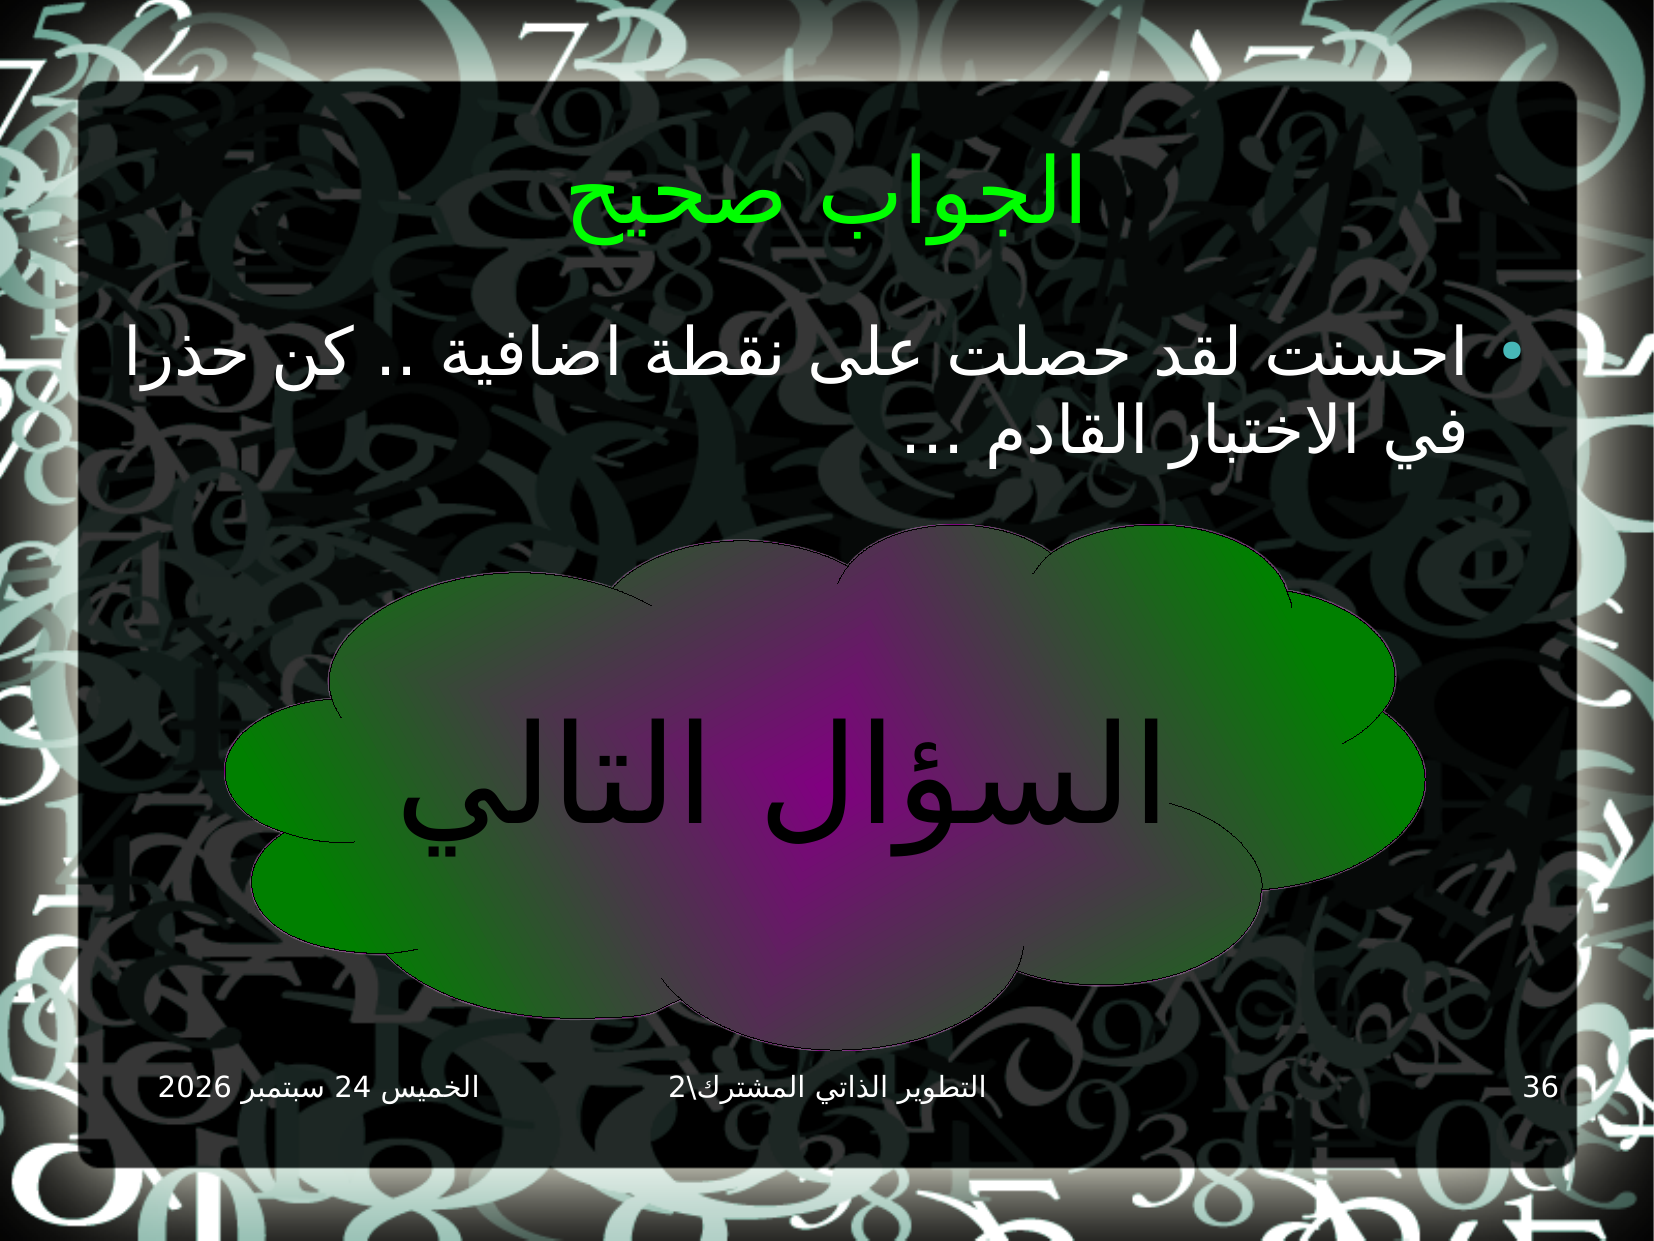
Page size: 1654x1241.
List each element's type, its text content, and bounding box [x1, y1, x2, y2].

text_box السؤال التالي [225, 525, 1426, 1051]
picture [0, 0, 1654, 1241]
list احسنت لقد حصلت على نقطة اضافية .. كن حذرا في الاختبار القادم ... [118, 313, 1542, 1028]
title الجواب صحيح [82, 88, 1571, 296]
